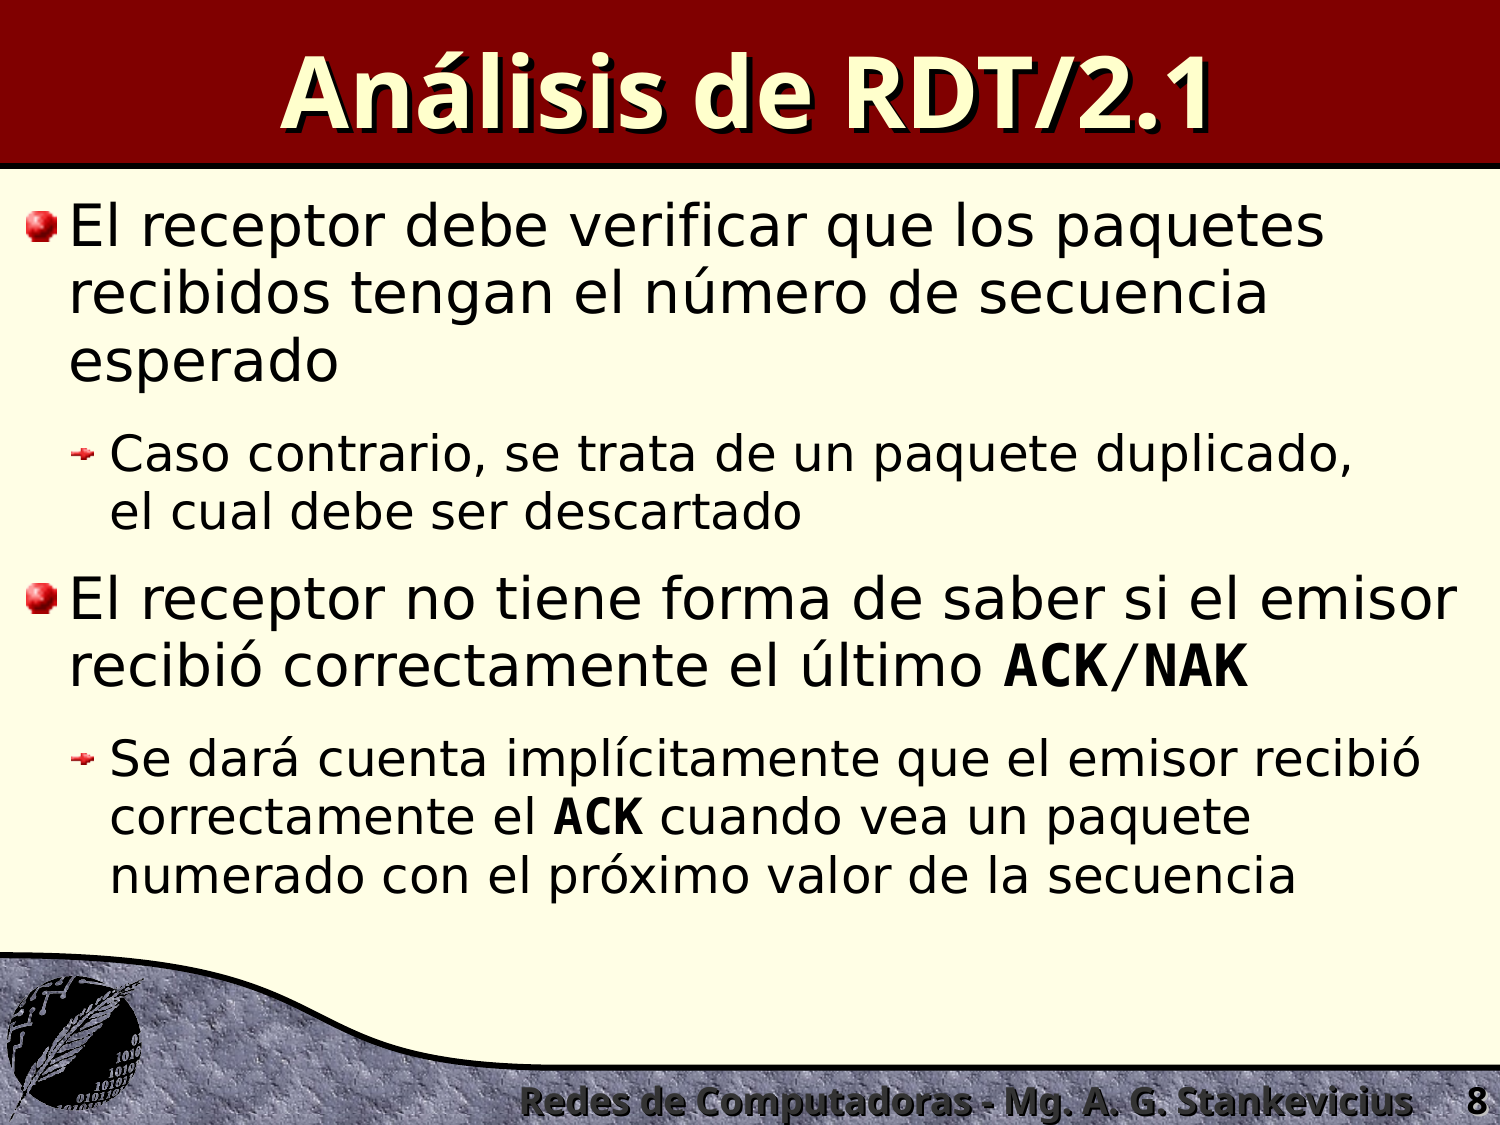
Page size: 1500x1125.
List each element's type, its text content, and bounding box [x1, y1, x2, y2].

picture [790, 1100, 795, 1110]
title Análisis de RDT/2.1 [15, 5, 1485, 160]
picture [0, 959, 1500, 1125]
list El receptor debe verificar que los paquetes recibidos tengan el número de secuencia esperado Caso contrario, se trata de un paquete duplicado, el cual debe ser descartado El receptor no tiene forma de saber si el emisor recibió correctamente el último ACK/NAK Se dará cuenta implícitamente que el emisor recibió correctamente el ACK cuando vea un paquete numerado con el próximo valor de la secuencia [11, 192, 1486, 921]
picture [1047, 1100, 1054, 1110]
